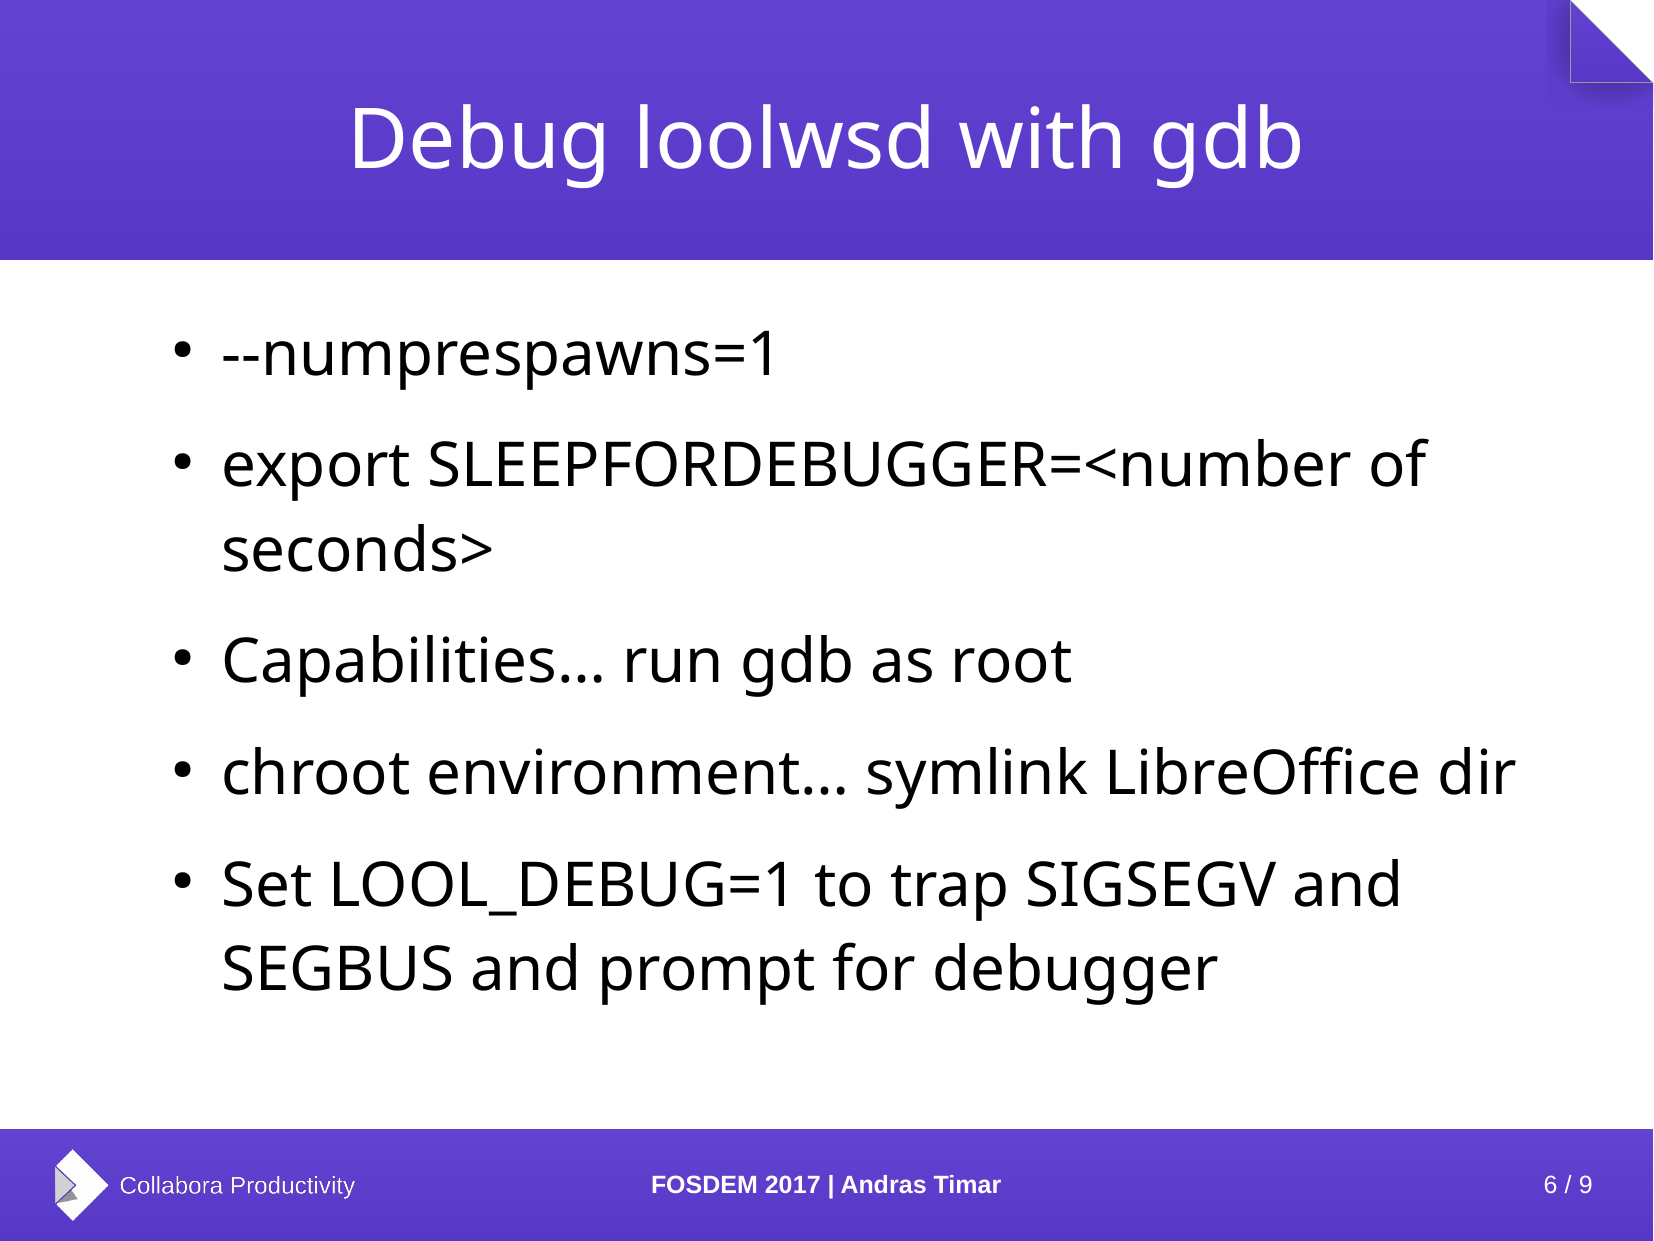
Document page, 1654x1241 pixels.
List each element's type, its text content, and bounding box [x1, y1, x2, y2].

title Debug loolwsd with gdb [165, 70, 1488, 201]
picture [55, 1149, 355, 1221]
list --numprespawns=1 export SLEEPFORDEBUGGER=<number of seconds> Capabilities… run gdb as root chroot environment… symlink LibreOffice dir Set LOOL_DEBUG=1 to trap SIGSEGV and SEGBUS and prompt for debugger [155, 308, 1535, 1087]
